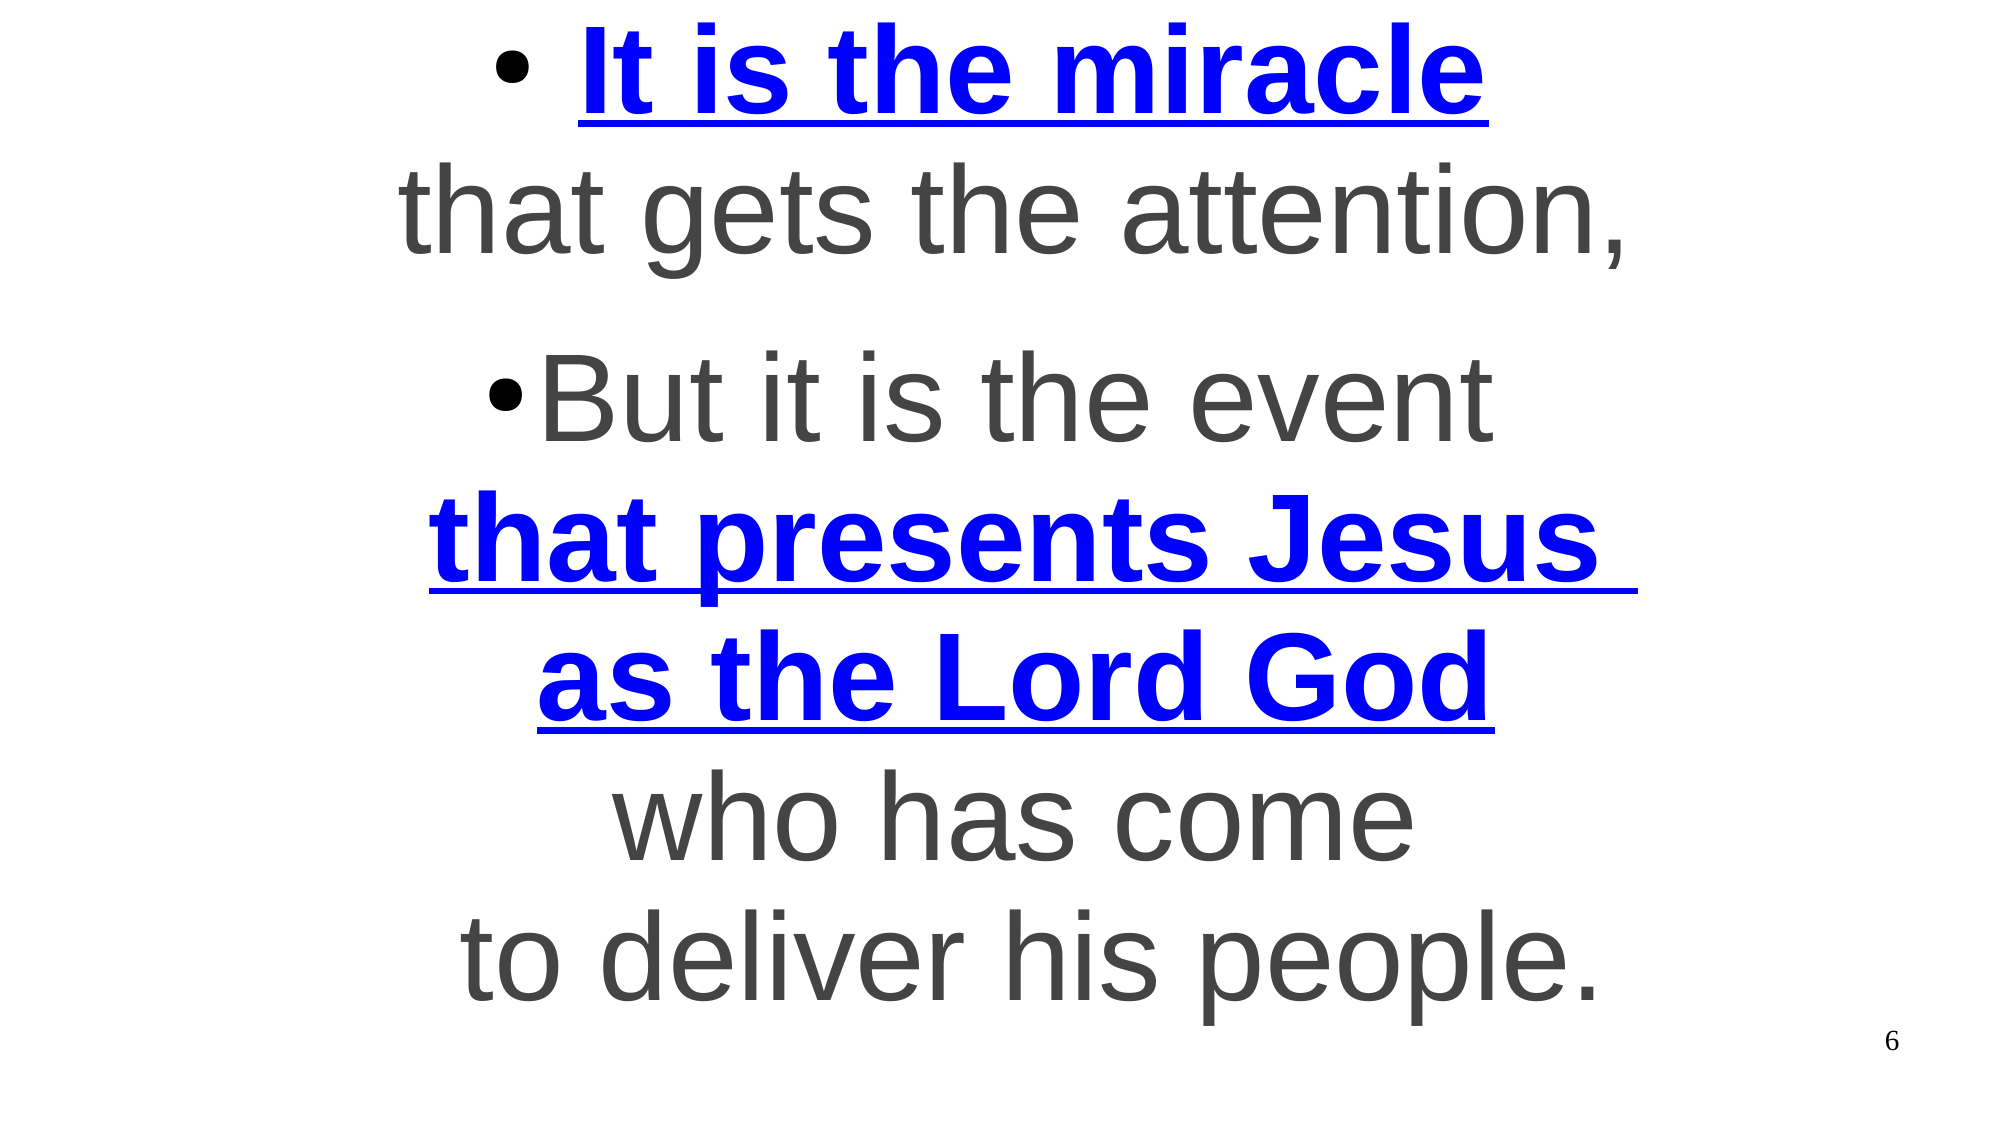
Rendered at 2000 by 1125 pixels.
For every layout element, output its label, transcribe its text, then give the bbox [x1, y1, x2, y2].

list It is the miracle that gets the attention, But it is the event that presents Jesus as the Lord God who has come to deliver his people. [0, 0, 1996, 1123]
